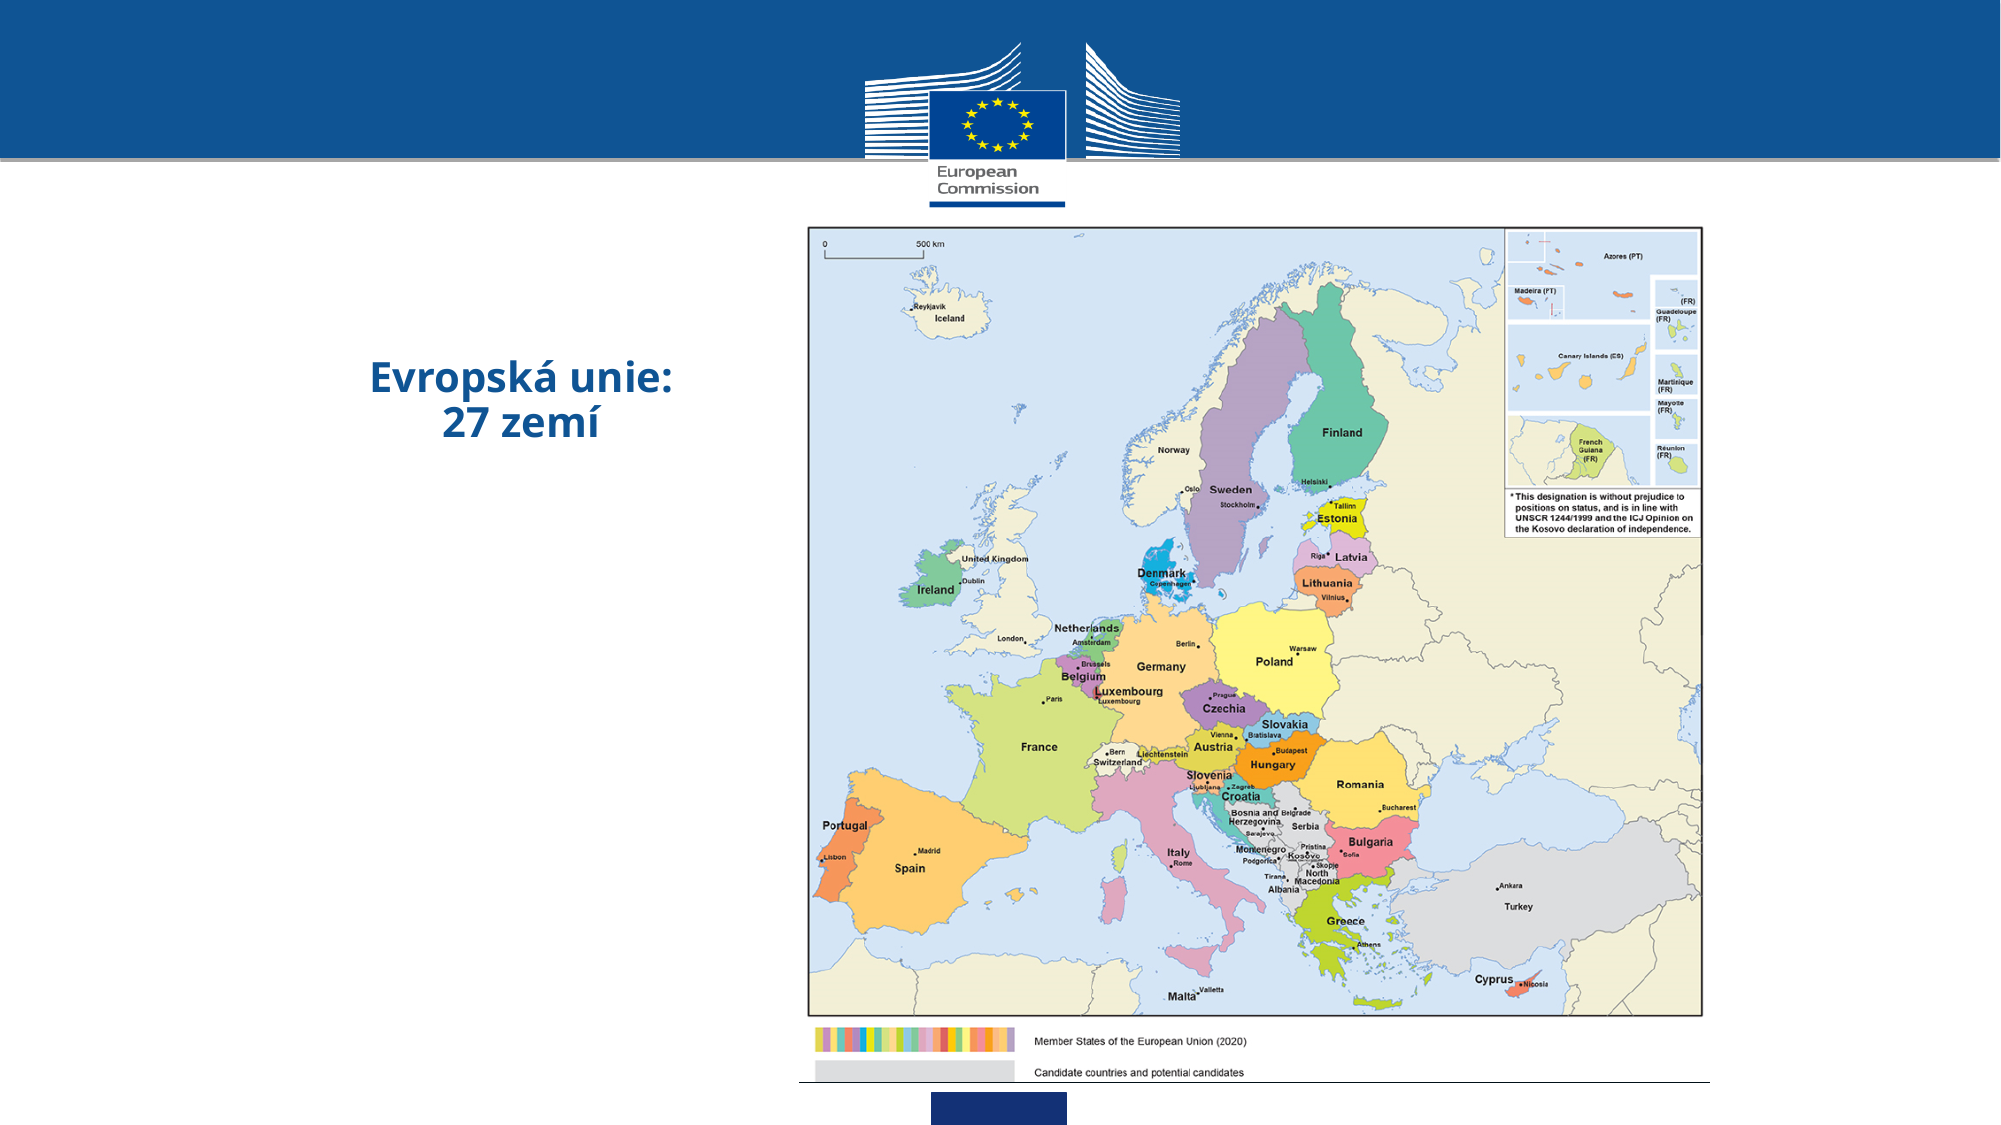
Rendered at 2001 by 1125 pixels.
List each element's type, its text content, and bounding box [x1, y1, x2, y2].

text_box Evropská unie: 27 zemí [326, 326, 717, 563]
picture [799, 221, 1710, 1083]
